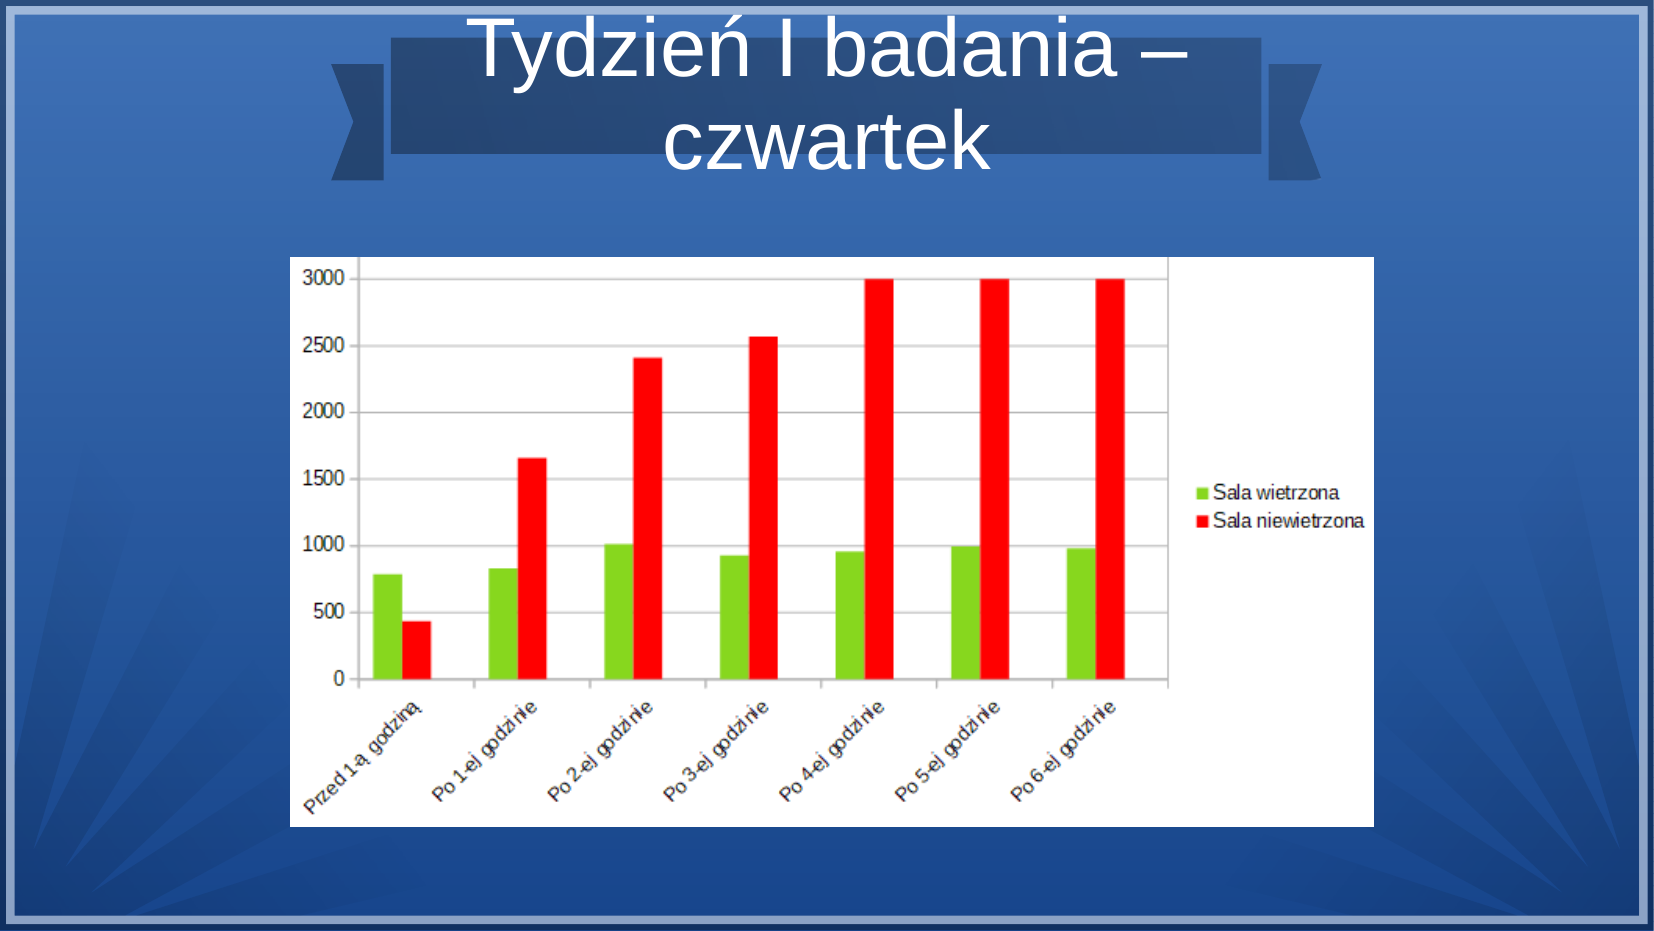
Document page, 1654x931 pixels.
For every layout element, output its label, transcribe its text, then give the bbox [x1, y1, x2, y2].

title Tydzień I badania – czwartek [389, 1, 1264, 188]
picture [290, 257, 1374, 827]
